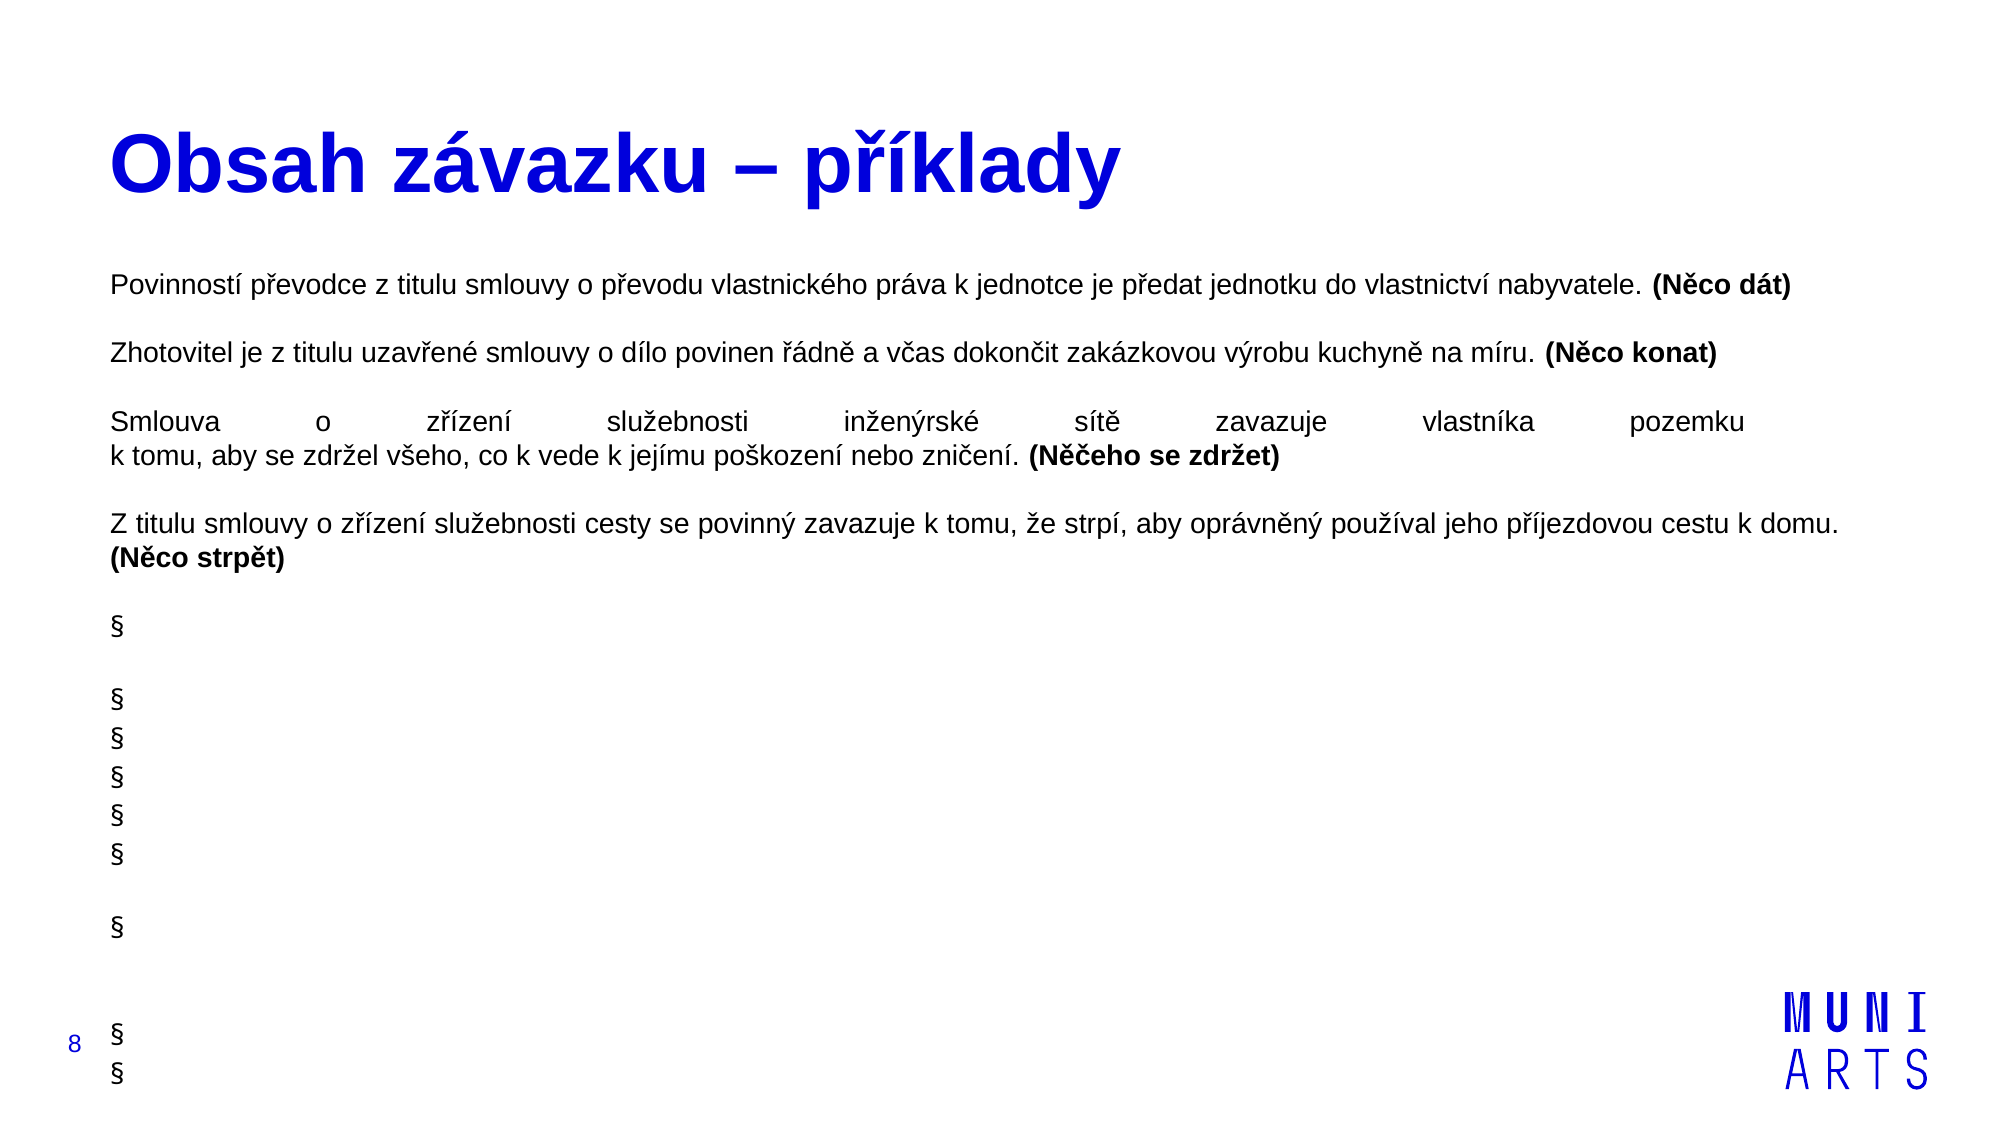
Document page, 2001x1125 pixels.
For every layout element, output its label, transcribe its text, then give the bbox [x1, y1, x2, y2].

text_box [67, 1021, 110, 1063]
title Obsah závazku – příklady [109, 125, 1874, 200]
list Povinností převodce z titulu smlouvy o převodu vlastnického práva k jednotce je předat jednotku do vlastnictví nabyvatele. (Něco dát) Zhotovitel je z titulu uzavřené smlouvy o dílo povinen řádně a včas dokončit zakázkovou výrobu kuchyně na míru. (Něco konat) Smlouva o zřízení služebnosti inženýrské sítě zavazuje vlastníka pozemku k tomu, aby se zdržel všeho, co k vede k jejímu poškození nebo zničení. (Něčeho se zdržet) Z titulu smlouvy o zřízení služebnosti cesty se povinný zavazuje k tomu, že strpí, aby oprávněný používal jeho příjezdovou cestu k domu. (Něco strpět) [109, 231, 1898, 1022]
